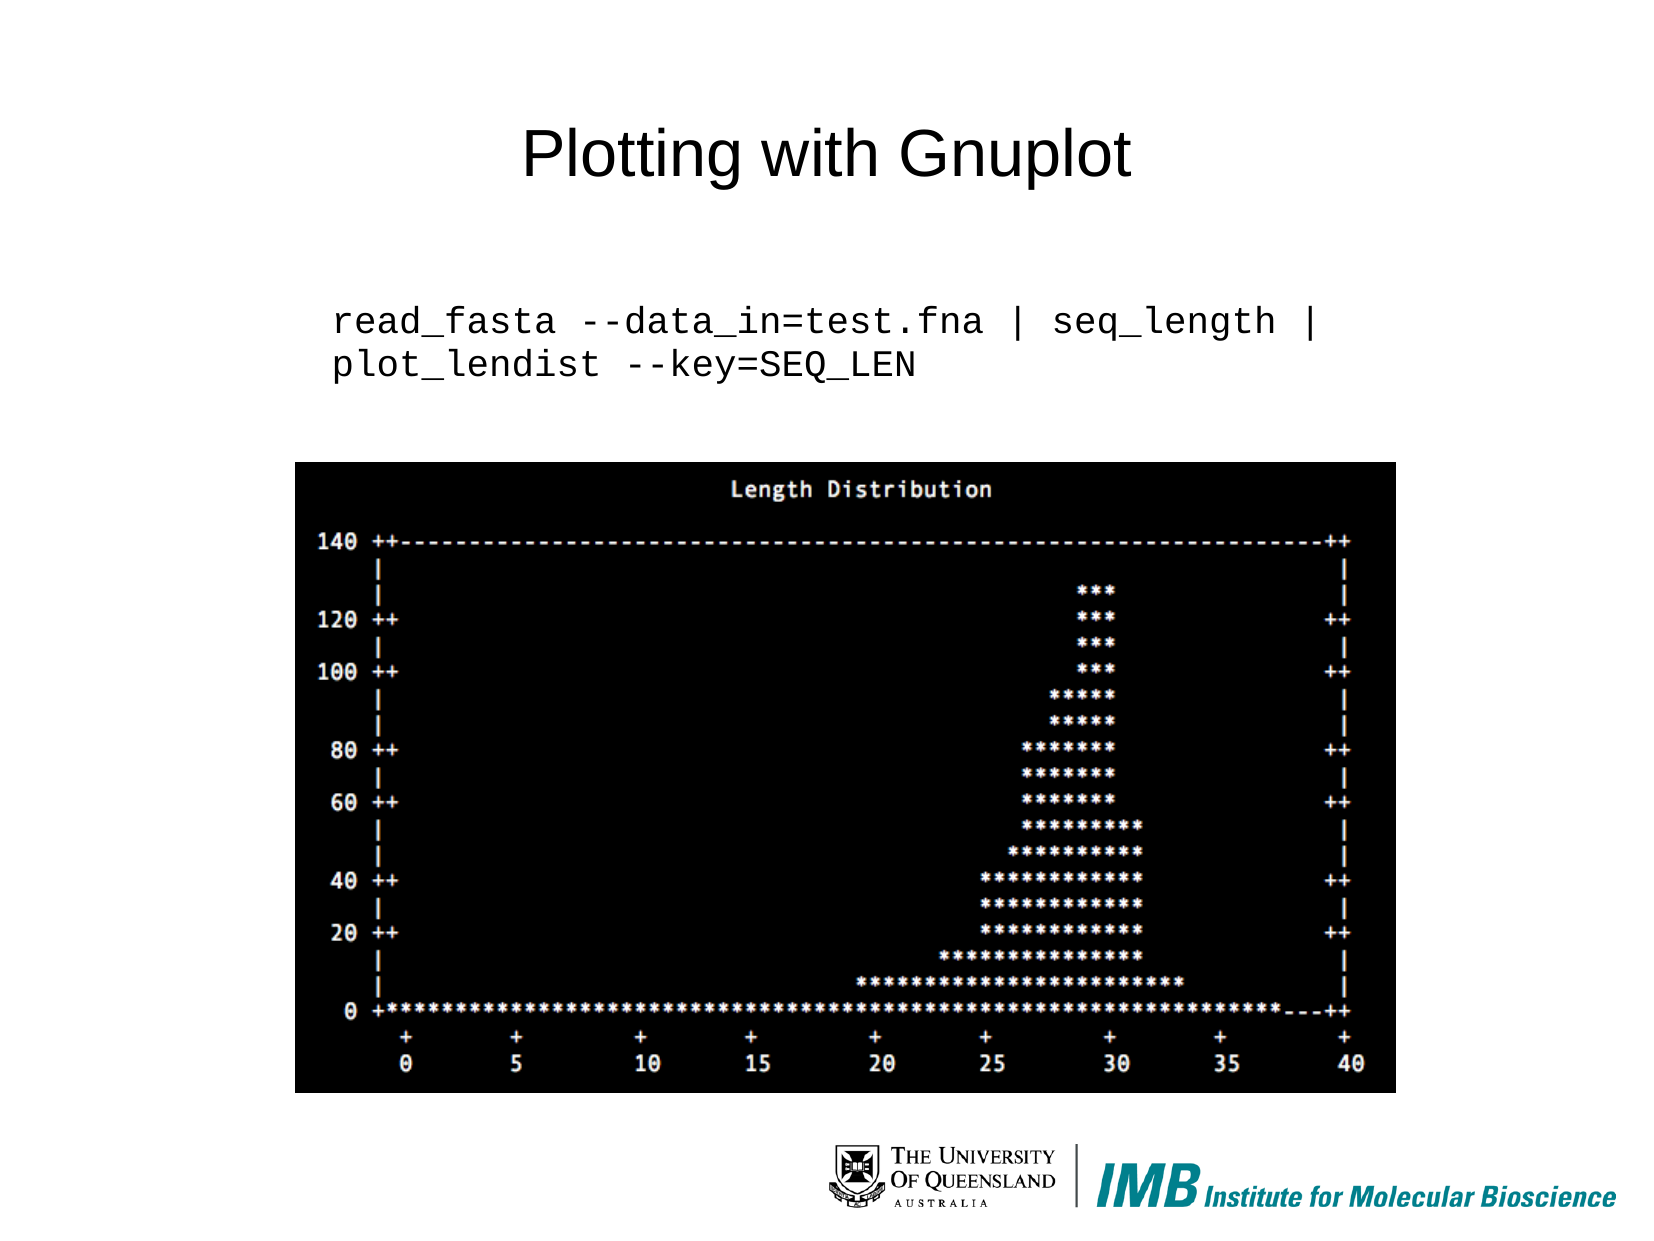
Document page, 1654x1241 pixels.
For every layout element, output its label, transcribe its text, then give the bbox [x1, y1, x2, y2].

picture [826, 1142, 1618, 1211]
picture [295, 462, 1396, 1093]
title Plotting with Gnuplot [82, 56, 1571, 250]
text_box read_fasta --data_in=test.fna | seq_length | plot_lendist --key=SEQ_LEN [316, 295, 1337, 396]
